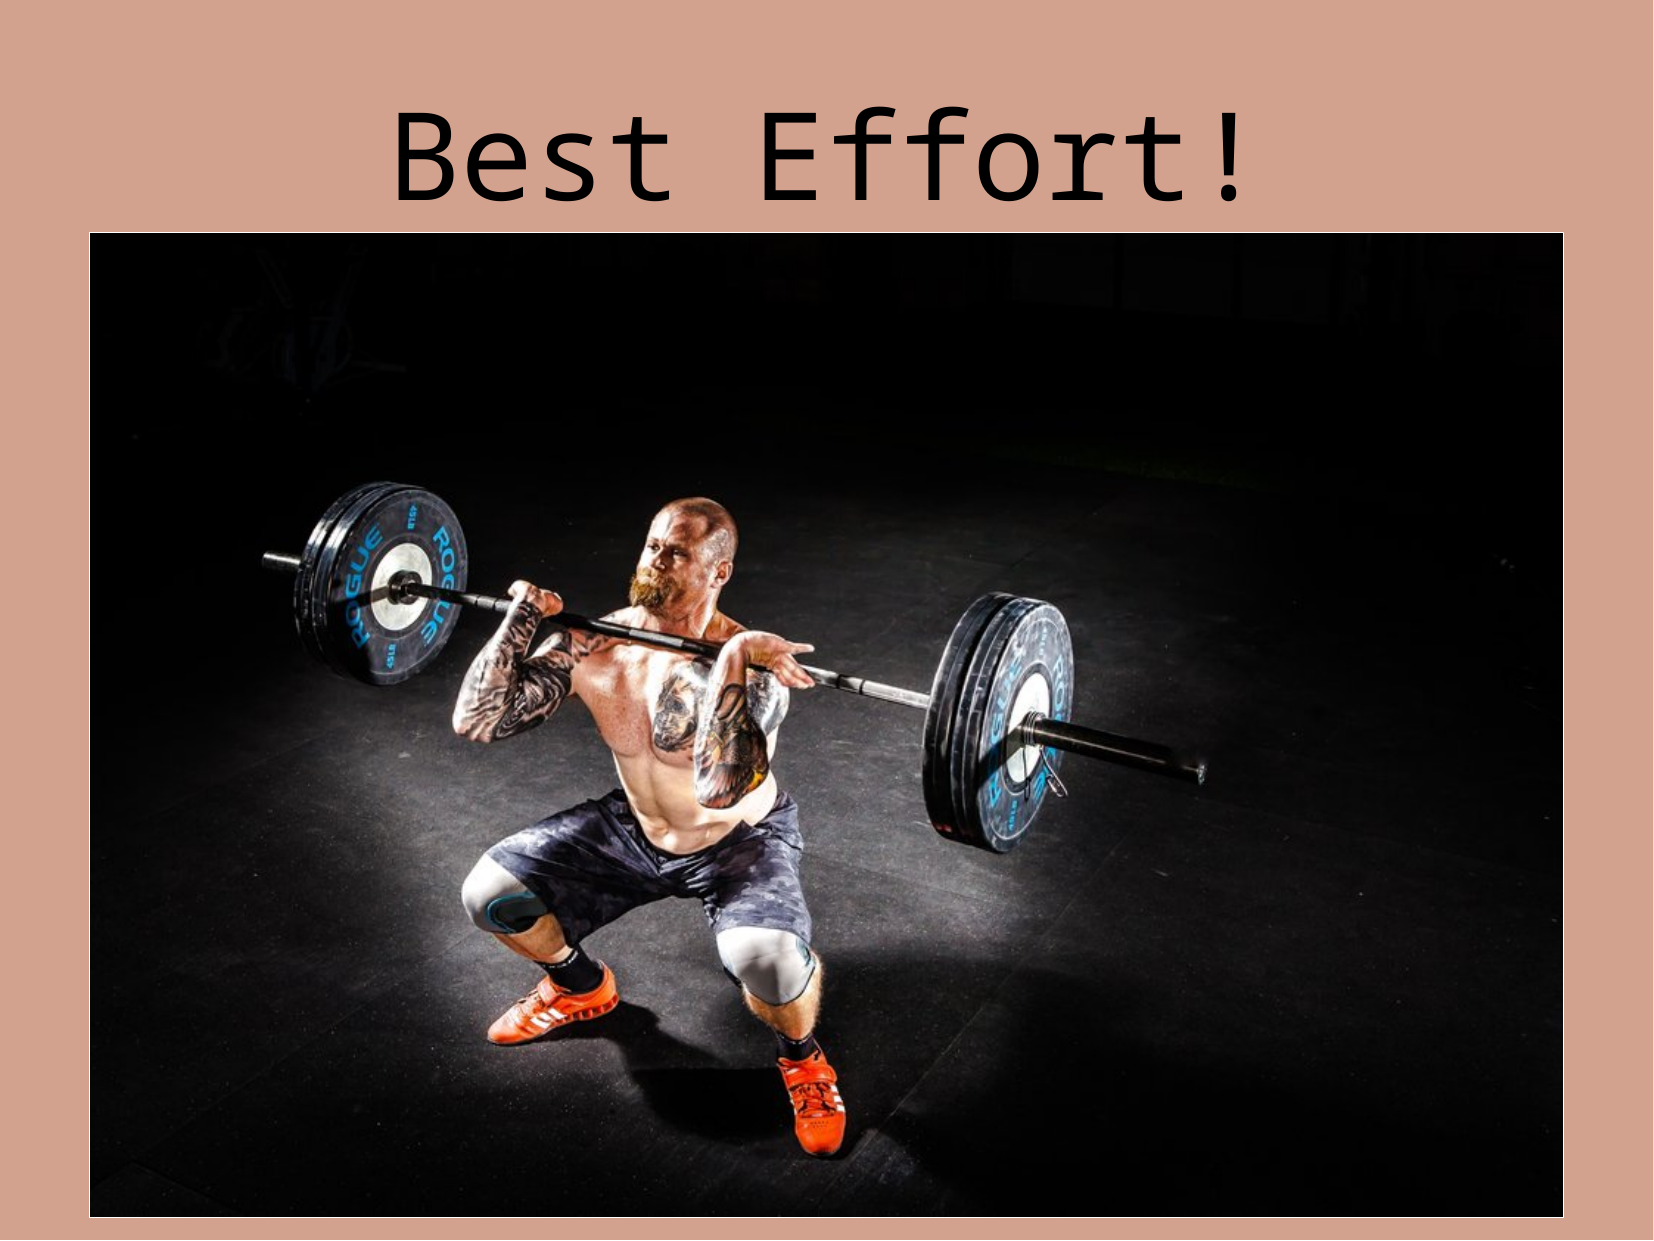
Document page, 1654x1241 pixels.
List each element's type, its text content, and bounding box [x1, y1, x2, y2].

title Best Effort! [82, 49, 1571, 257]
picture [90, 232, 1564, 1217]
